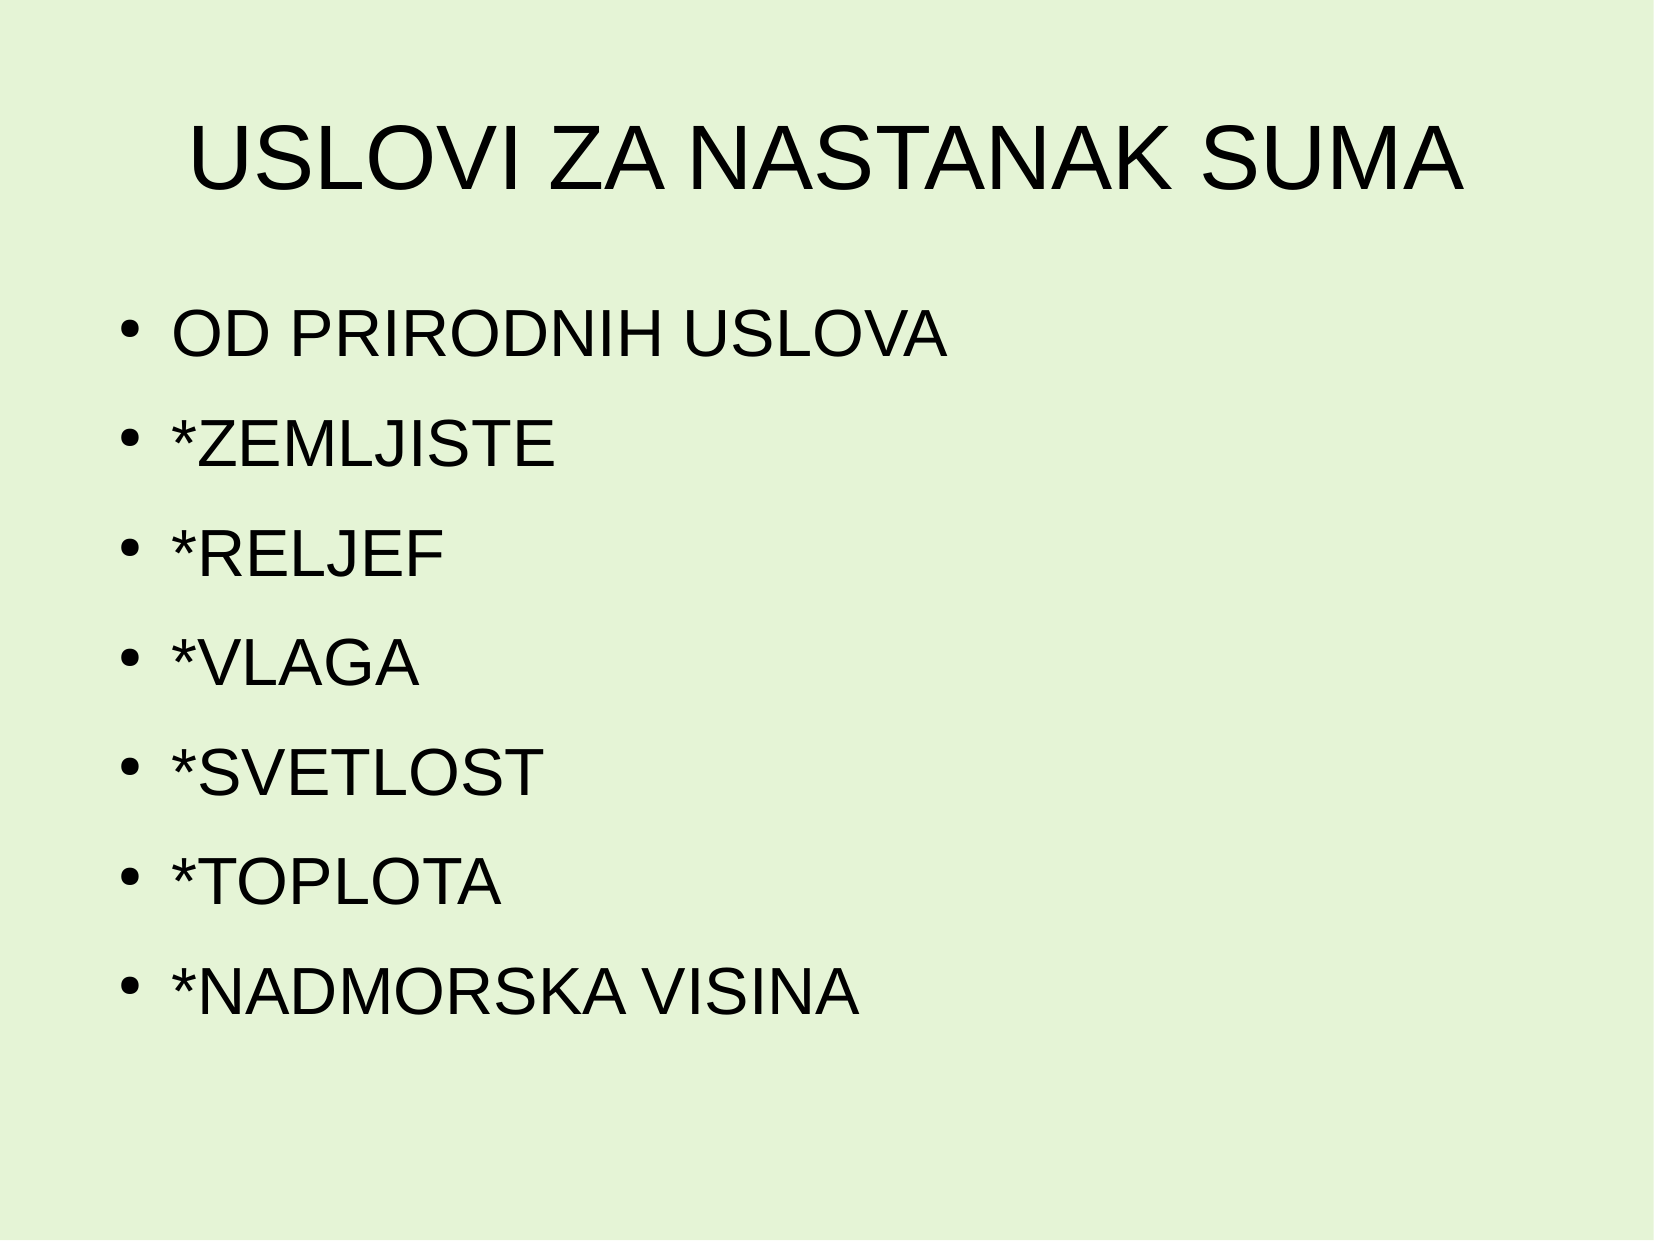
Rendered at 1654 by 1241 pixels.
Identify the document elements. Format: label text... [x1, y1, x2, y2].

title USLOVI ZA NASTANAK SUMA [82, 56, 1571, 250]
list OD PRIRODNIH USLOVA *ZEMLJISTE *RELJEF *VLAGA *SVETLOST *TOPLOTA *NADMORSKA VISINA [82, 290, 1571, 1109]
